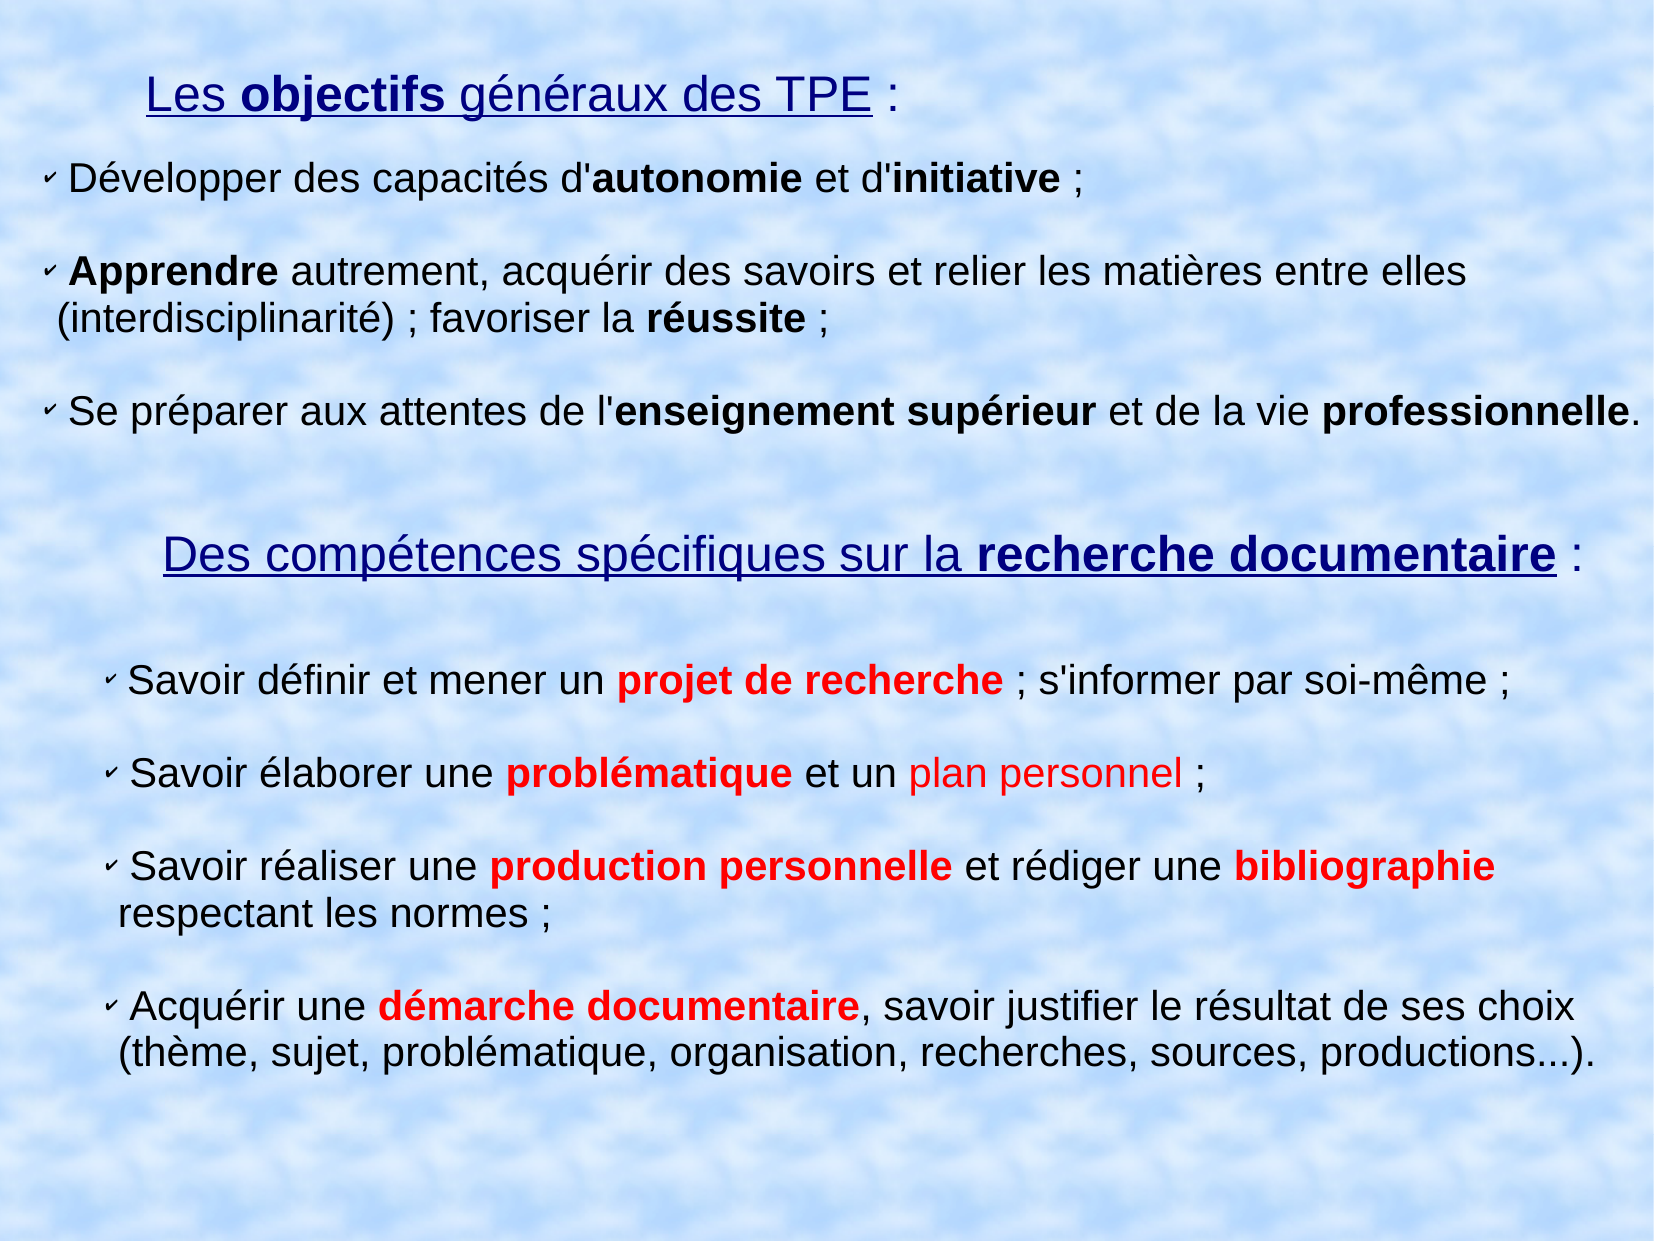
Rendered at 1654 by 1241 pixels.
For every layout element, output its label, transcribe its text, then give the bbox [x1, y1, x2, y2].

text_box Les objectifs généraux des TPE : [130, 59, 916, 132]
text_box Savoir définir et mener un projet de recherche ; s'informer par soi-même ; Savoir élaborer une problématique et un plan personnel ; Savoir réaliser une production personnelle et rédiger une bibliographie respectant les normes ; Acquérir une démarche documentaire, savoir justifier le résultat de ses choix (thème, sujet, problématique, organisation, recherches, sources, productions...). [90, 649, 1612, 1090]
picture [0, 0, 1654, 1241]
text_box Développer des capacités d'autonomie et d'initiative ; Apprendre autrement, acquérir des savoirs et relier les matières entre elles (interdisciplinarité) ; favoriser la réussite ; Se préparer aux attentes de l'enseignement supérieur et de la vie professionnelle. [29, 147, 1654, 448]
text_box Des compétences spécifiques sur la recherche documentaire : [147, 518, 1600, 591]
